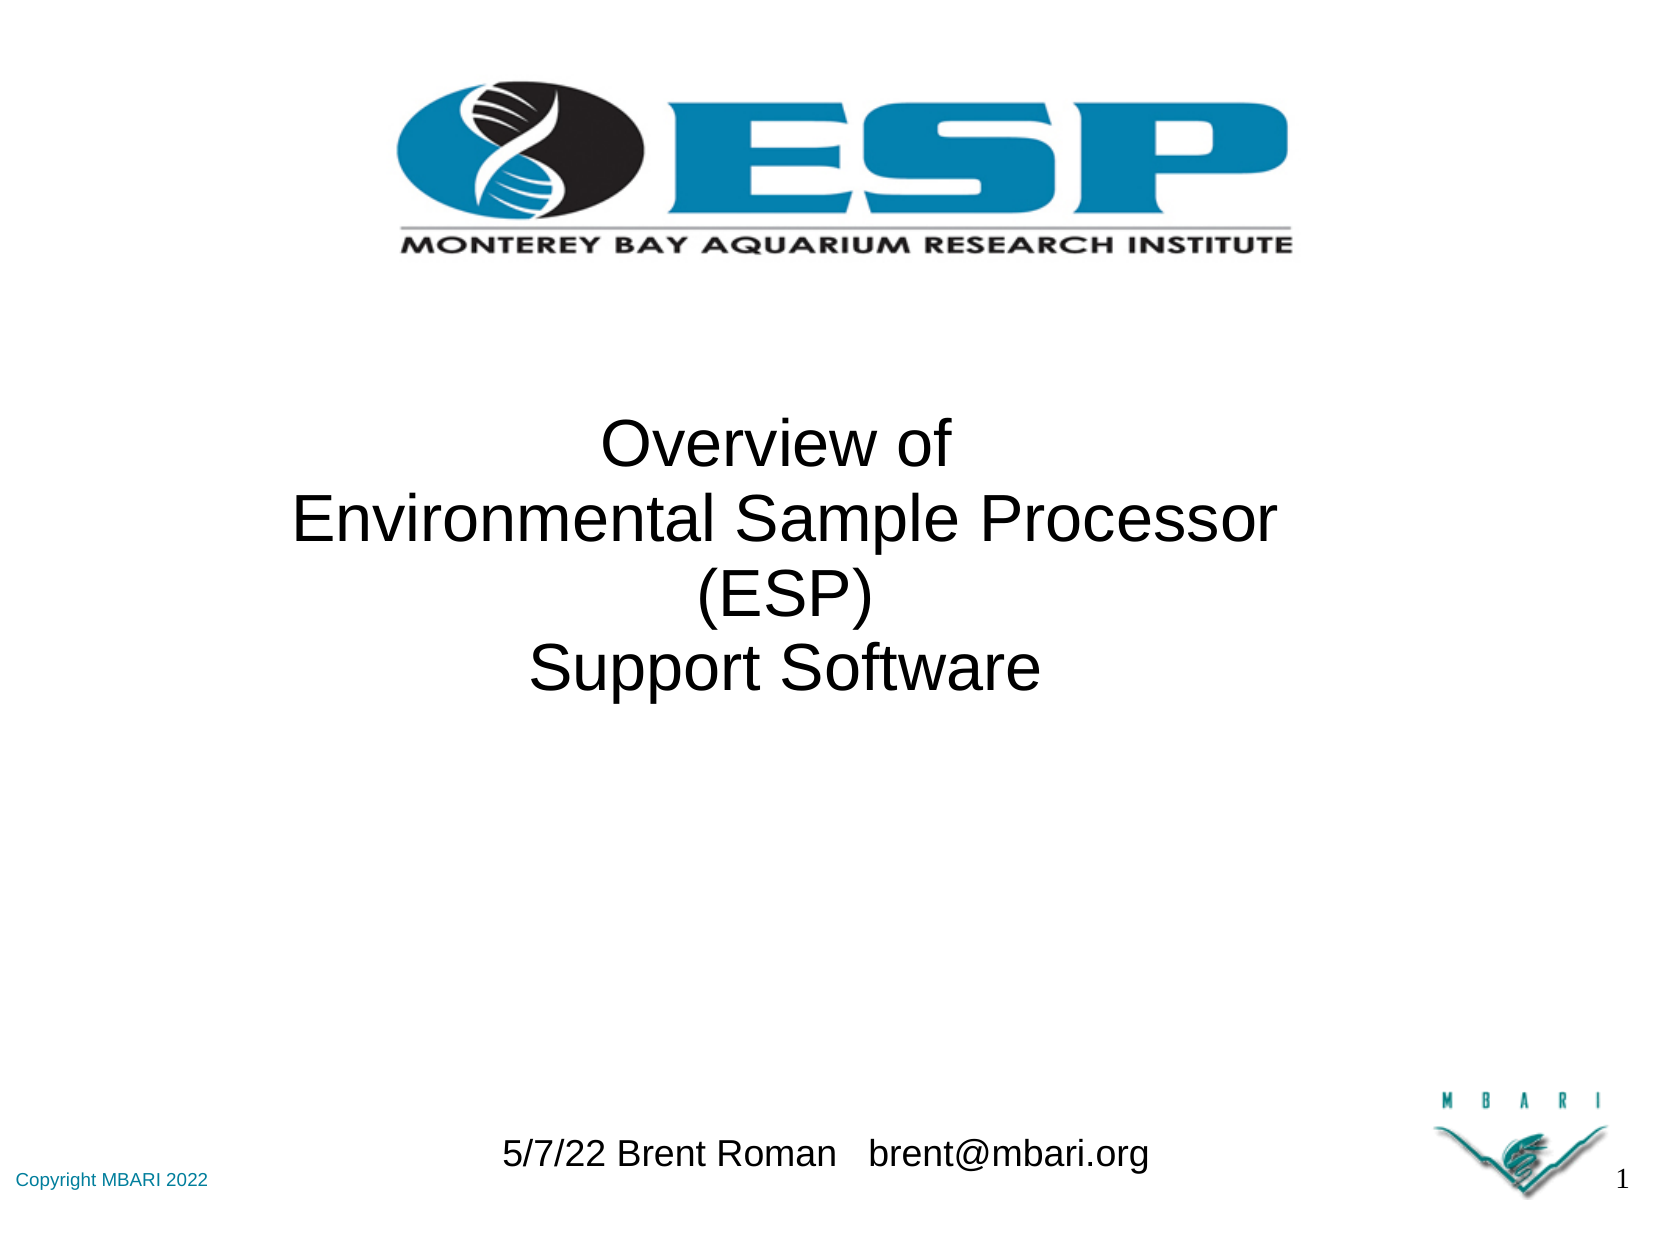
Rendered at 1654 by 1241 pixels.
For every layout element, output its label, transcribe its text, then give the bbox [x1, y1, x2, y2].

picture [1426, 1091, 1613, 1200]
text_box Overview of Environmental Sample Processor (ESP) Support Software [276, 398, 1426, 713]
picture [375, 74, 1313, 263]
text_box 5/7/22 Brent Roman brent@mbari.org [487, 1125, 1165, 1182]
